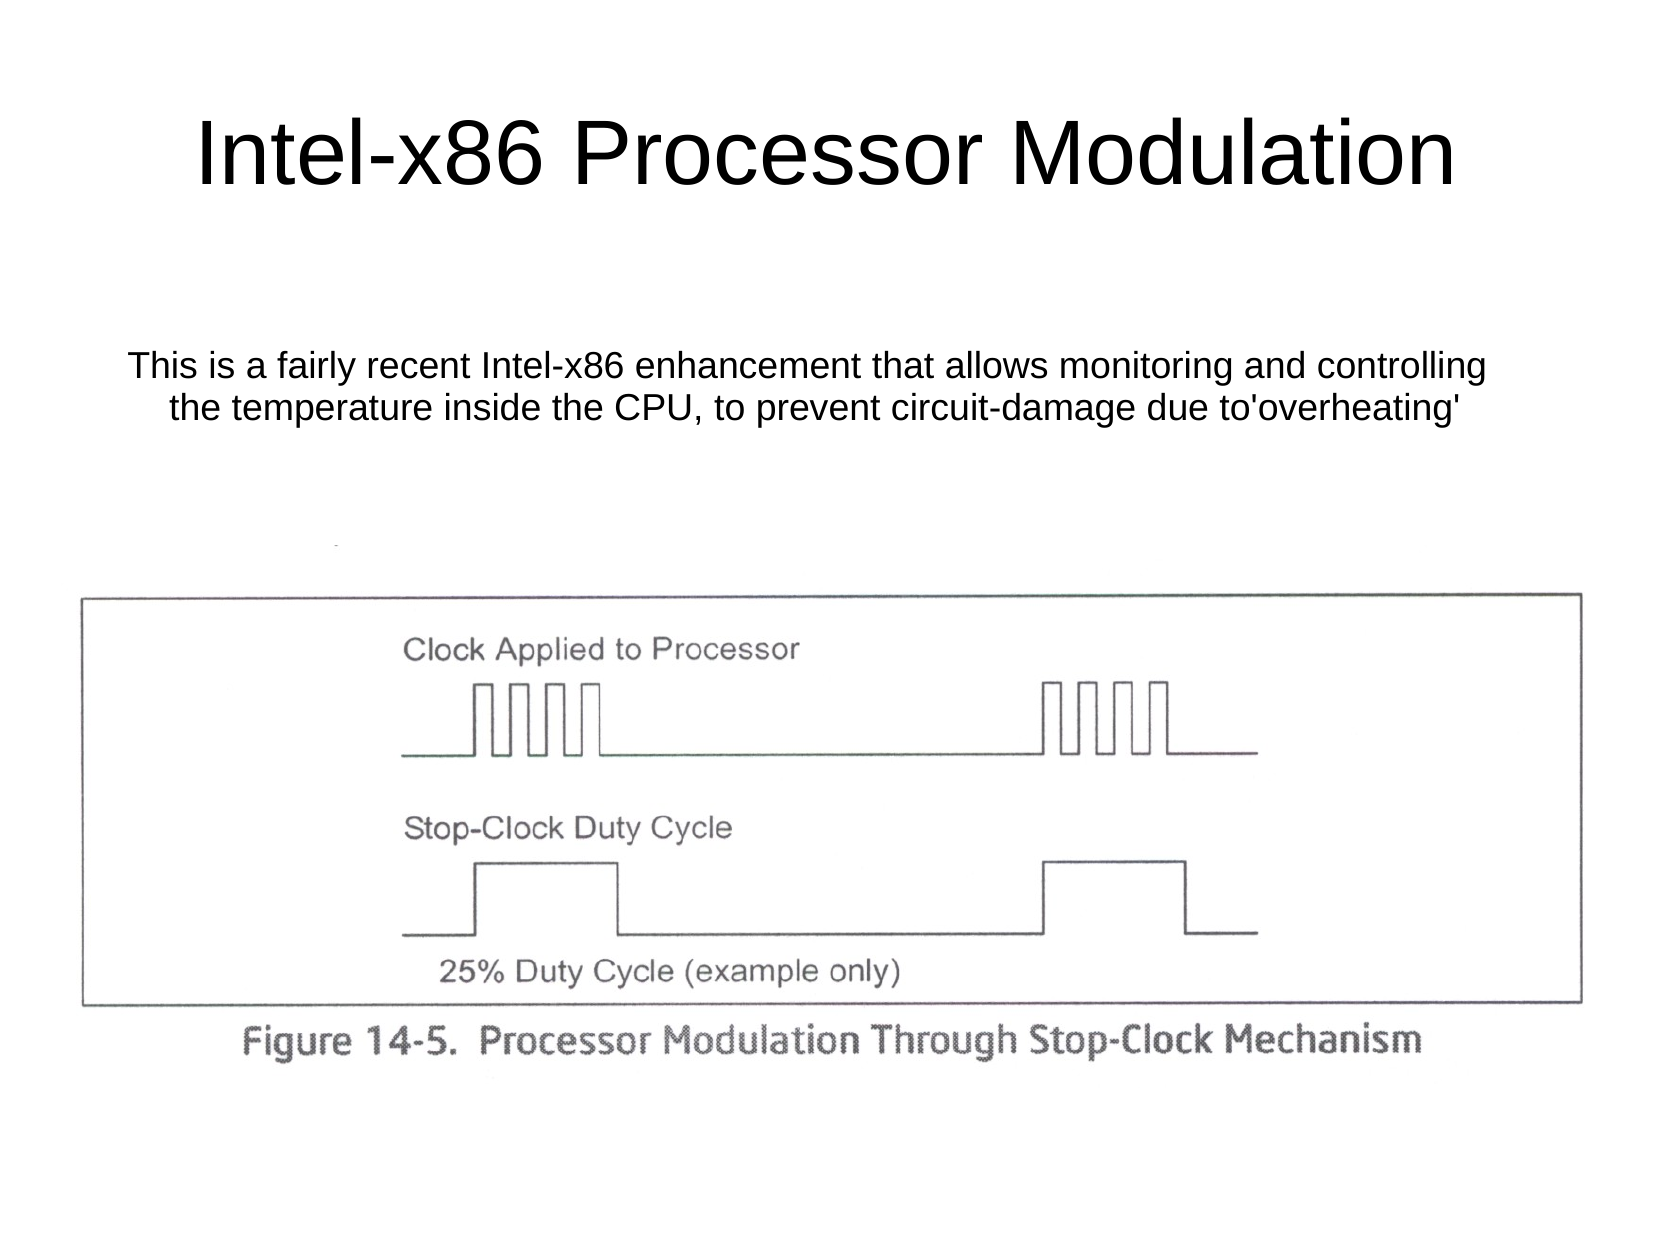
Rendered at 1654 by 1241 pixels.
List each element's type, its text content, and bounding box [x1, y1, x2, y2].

picture [0, 545, 1649, 1088]
title Intel-x86 Processor Modulation [82, 49, 1571, 257]
text_box This is a fairly recent Intel-x86 enhancement that allows monitoring and controlling the temperature inside the CPU, to prevent circuit-damage due to'overheating' [112, 337, 1513, 437]
